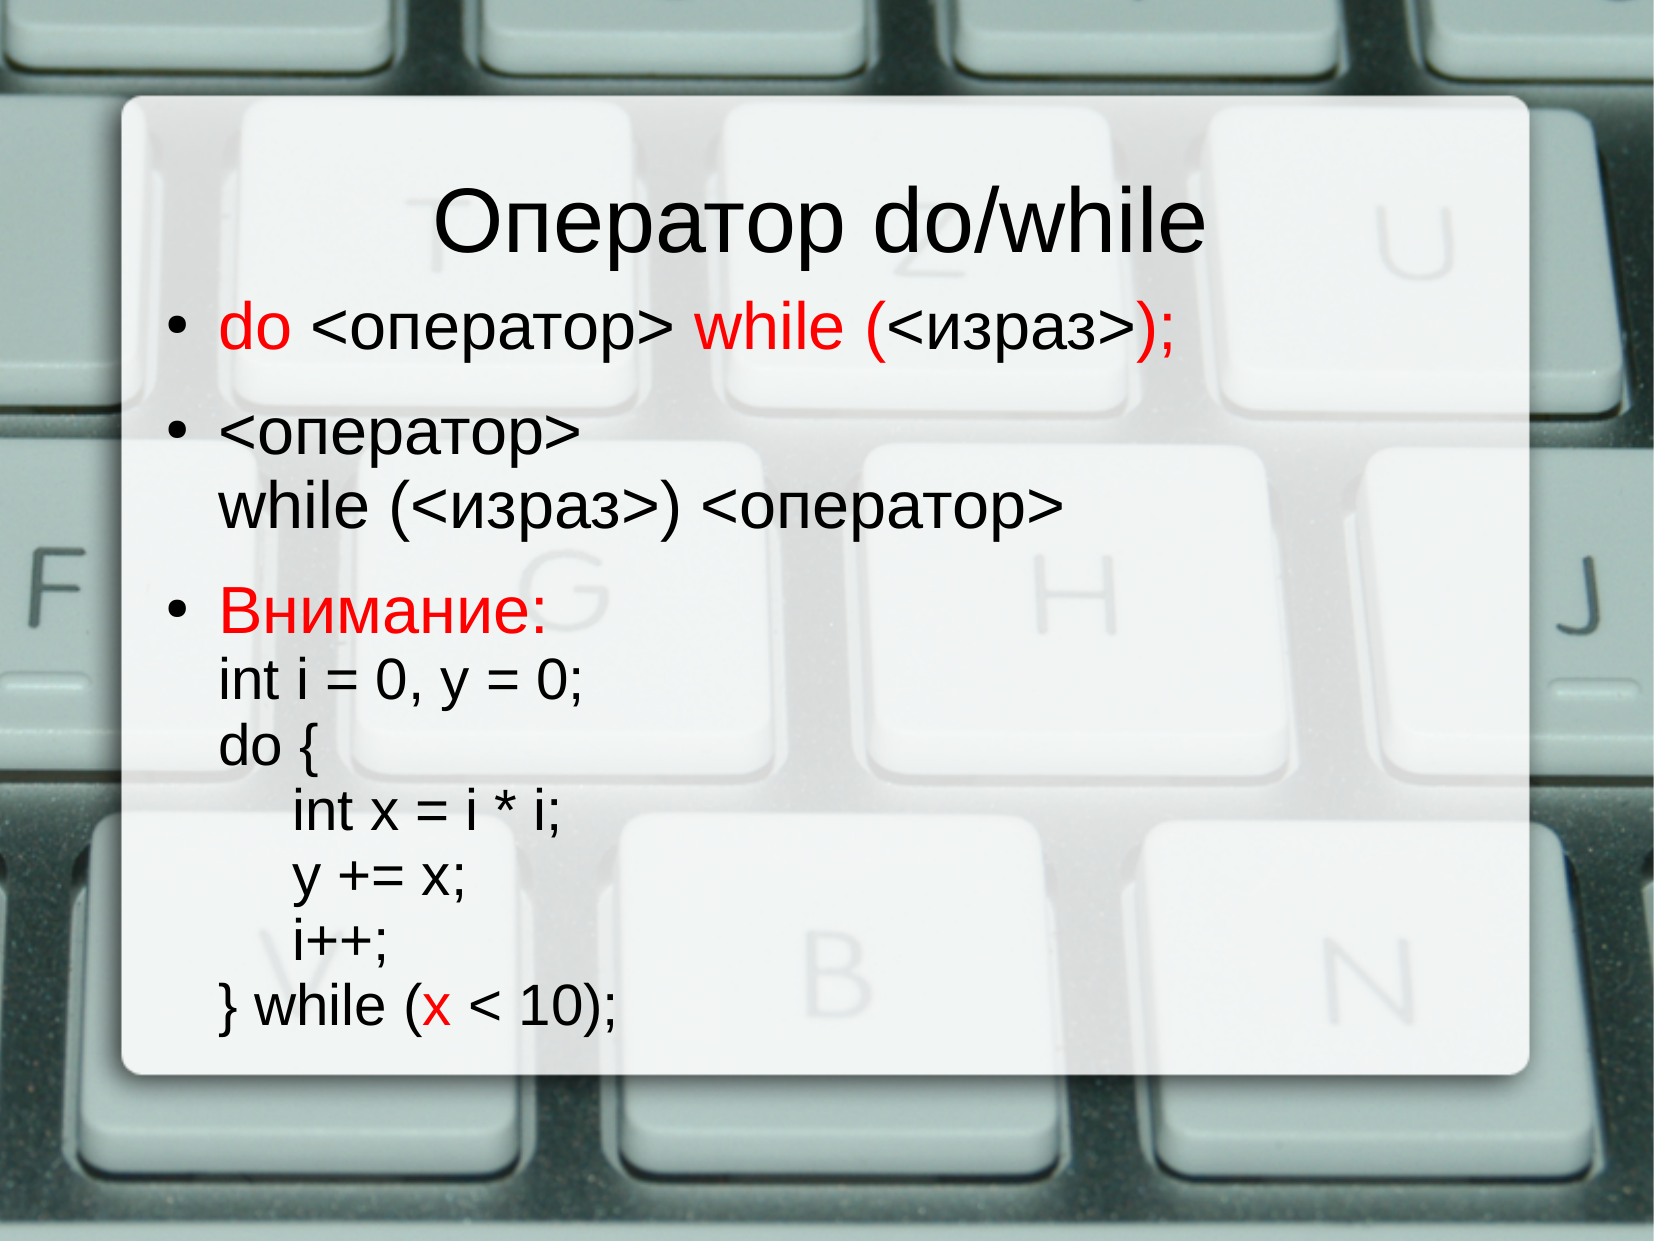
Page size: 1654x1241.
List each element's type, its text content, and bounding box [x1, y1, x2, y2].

picture [0, 0, 1654, 1241]
title Оператор do/while [135, 117, 1506, 325]
list do <оператор> while (<израз>); <оператор> while (<израз>) <оператор> Внимание: int i = 0, y = 0; do { int x = i * i; y += x; i++; } while (x < 10); [147, 289, 1506, 1038]
